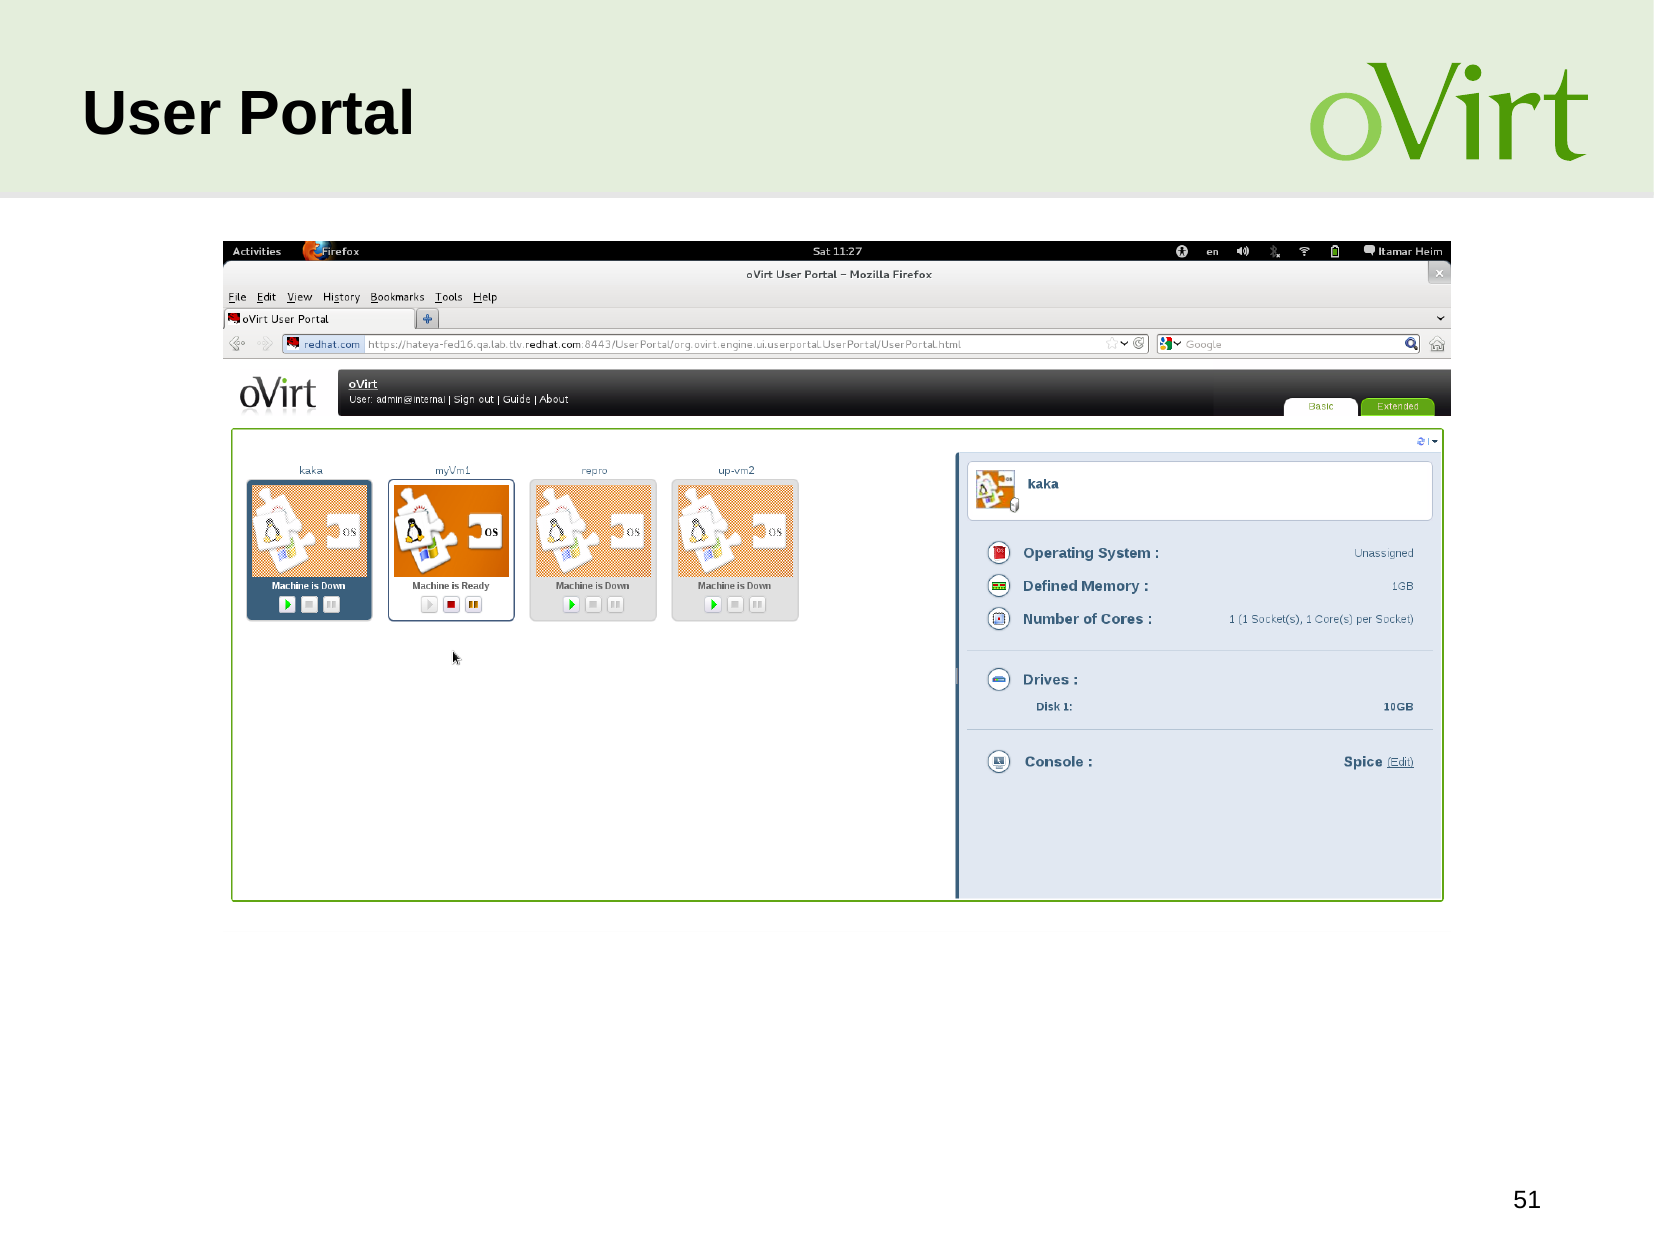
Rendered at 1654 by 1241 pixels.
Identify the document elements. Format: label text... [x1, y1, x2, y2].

title User Portal [82, 37, 1571, 188]
picture [223, 241, 1451, 932]
